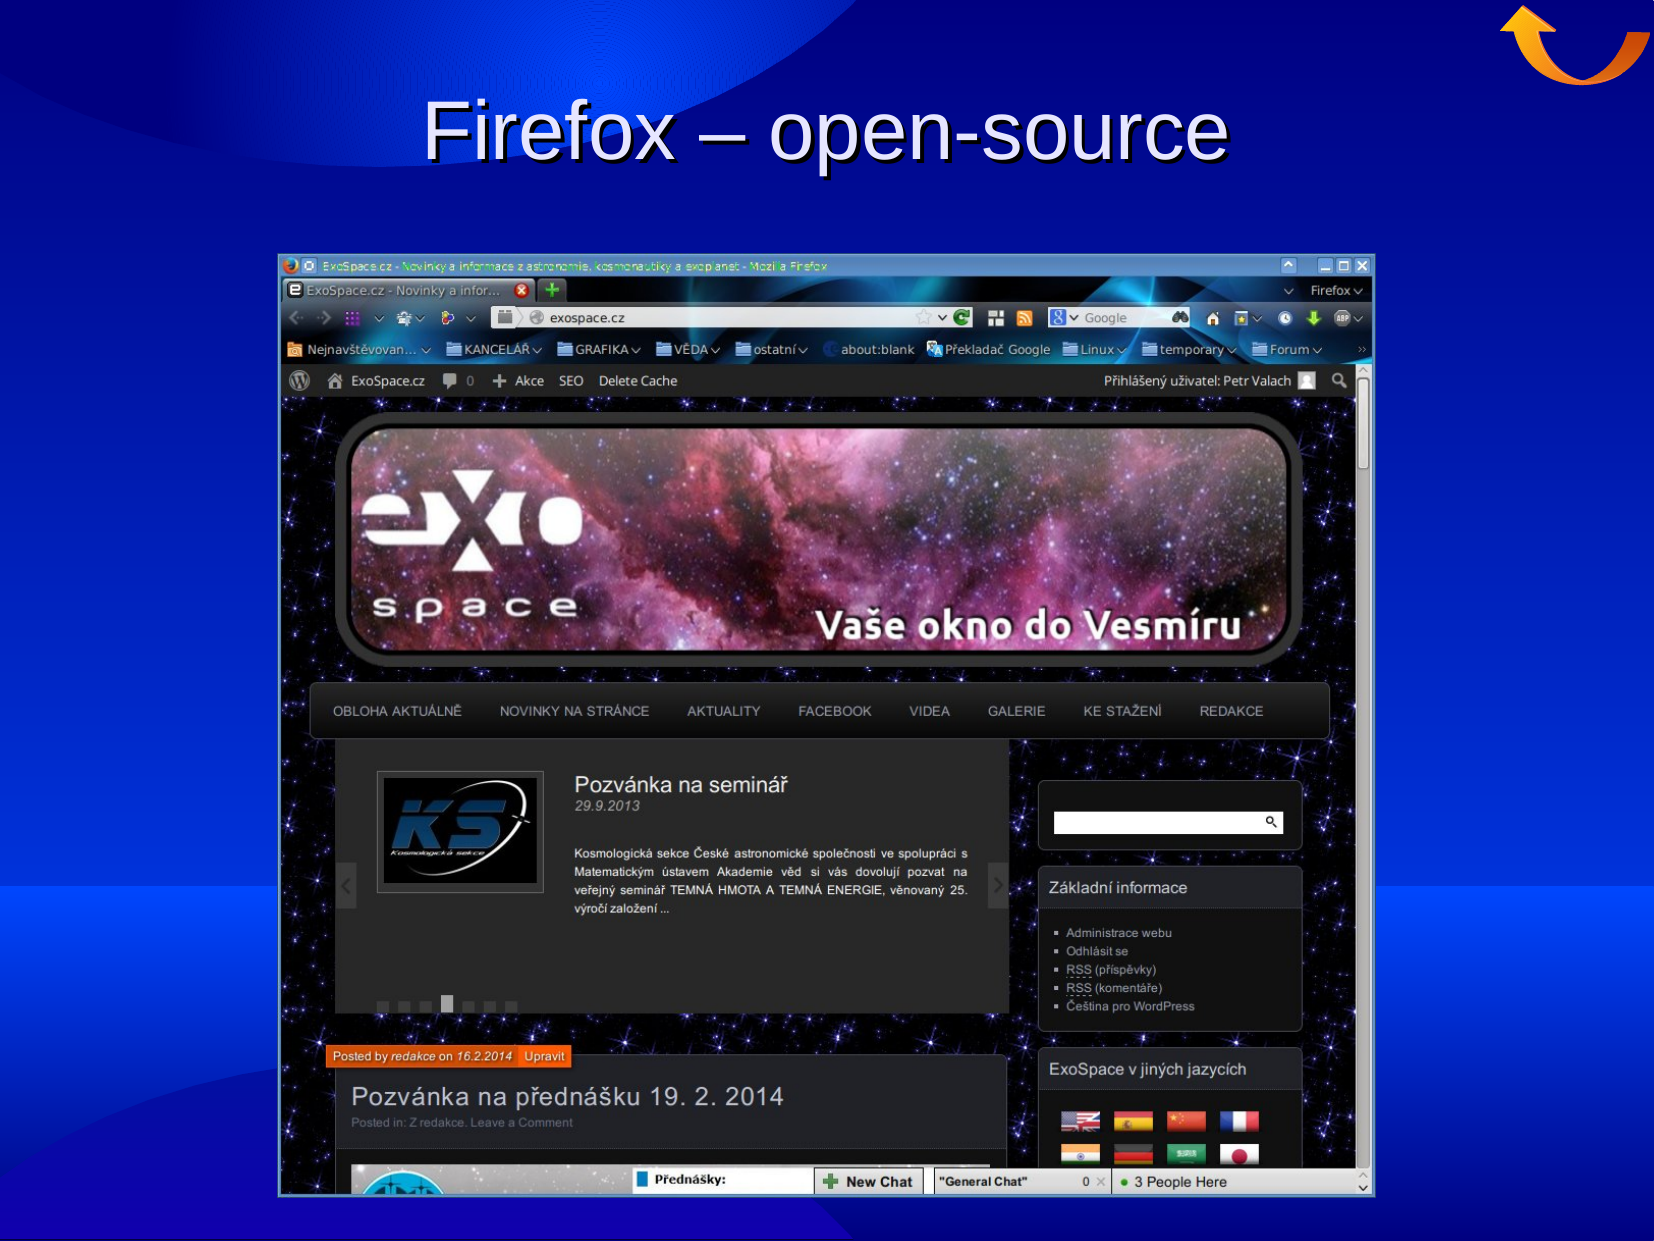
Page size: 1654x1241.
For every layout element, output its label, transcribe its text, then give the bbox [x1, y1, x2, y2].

picture [1496, 0, 1654, 91]
picture [277, 253, 1376, 1198]
title Firefox – open-source [82, 49, 1571, 214]
